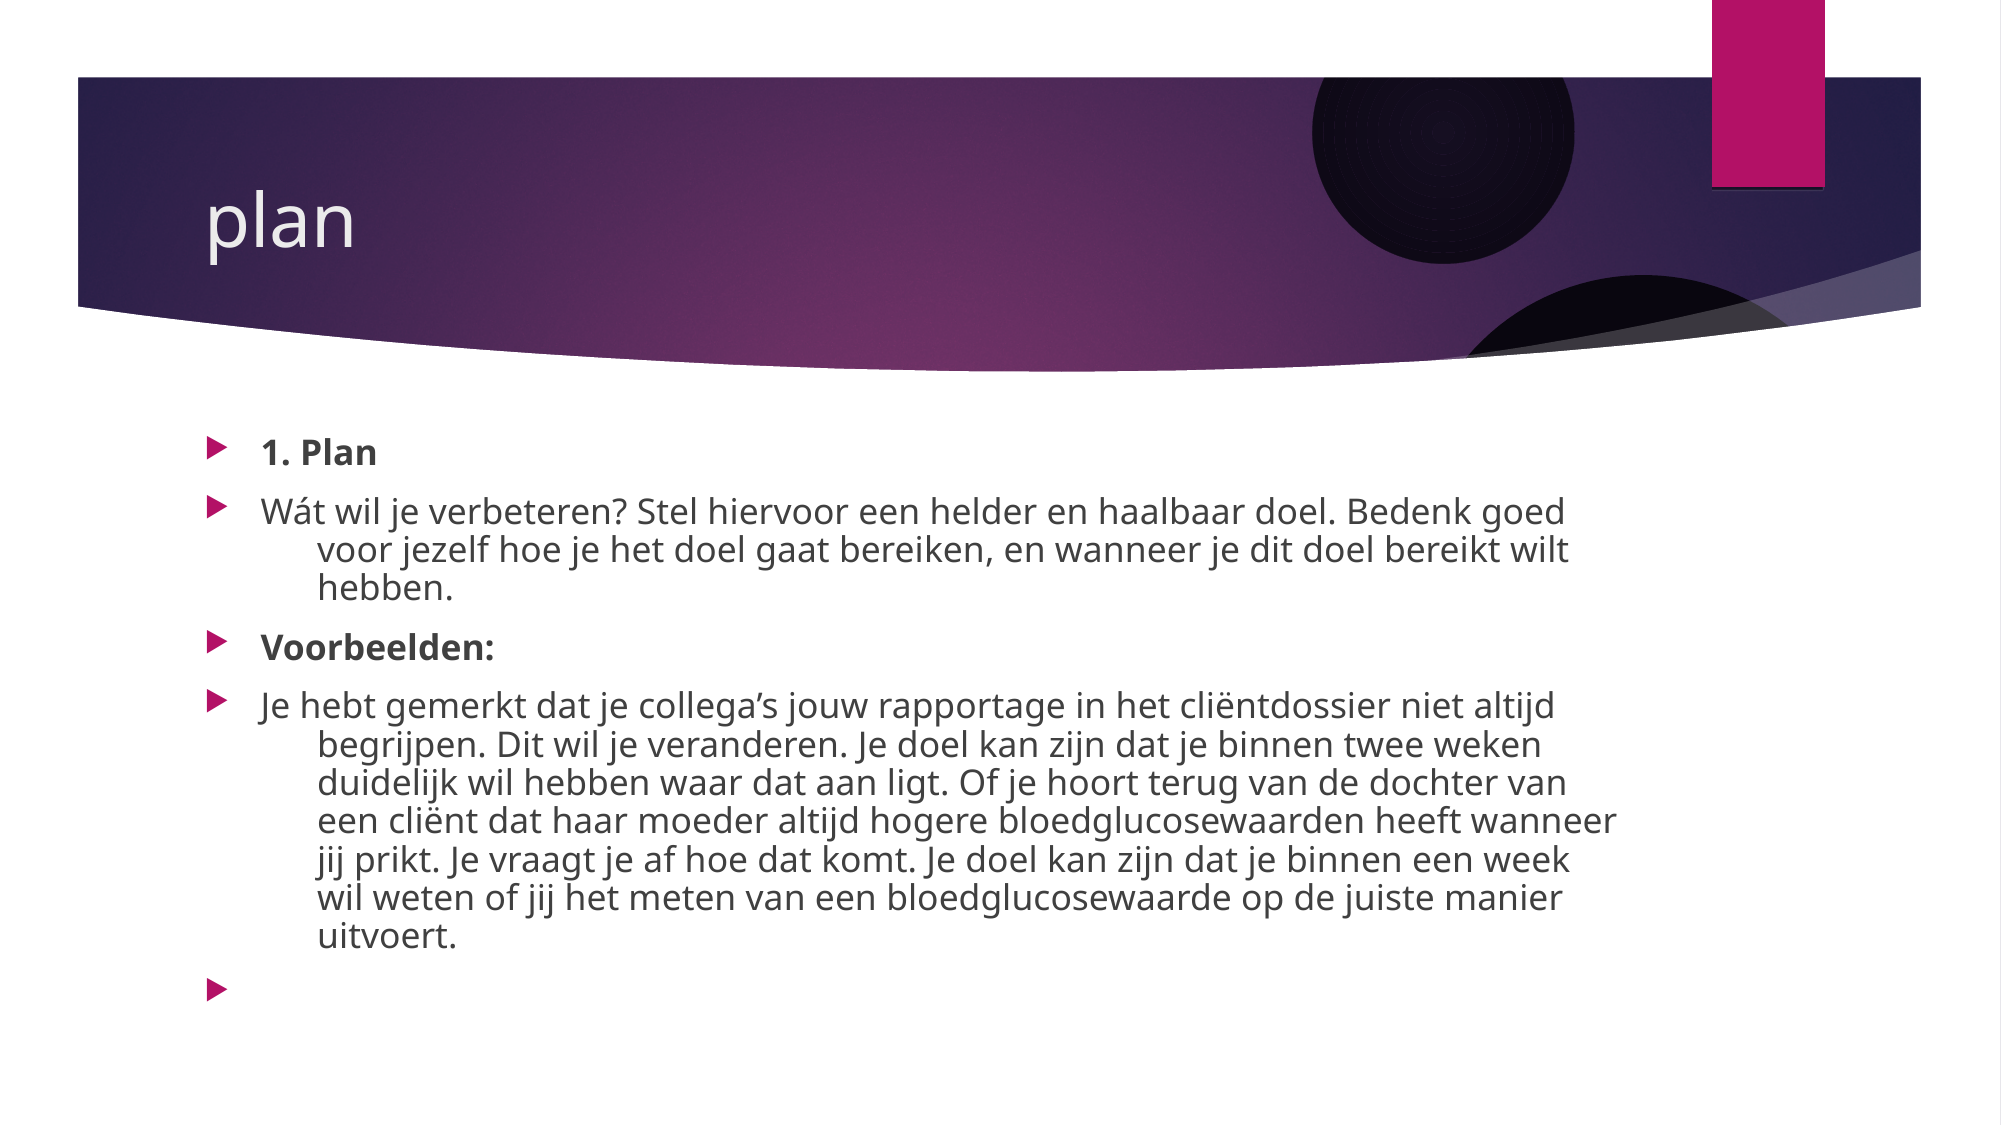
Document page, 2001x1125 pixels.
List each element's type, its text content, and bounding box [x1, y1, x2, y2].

title plan [189, 159, 1627, 276]
list 1. Plan Wát wil je verbeteren? Stel hiervoor een helder en haalbaar doel. Bedenk goed voor jezelf hoe je het doel gaat bereiken, en wanneer je dit doel bereikt wilt hebben. Voorbeelden: Je hebt gemerkt dat je collega’s jouw rapportage in het cliëntdossier niet altijd begrijpen. Dit wil je veranderen. Je doel kan zijn dat je binnen twee weken duidelijk wil hebben waar dat aan ligt. Of je hoort terug van de dochter van een cliënt dat haar moeder altijd hogere bloedglucosewaarden heeft wanneer jij prikt. Je vraagt je af hoe dat komt. Je doel kan zijn dat je binnen een week wil weten of jij het meten van een bloedglucosewaarde op de juiste manier uitvoert. [189, 427, 1638, 988]
